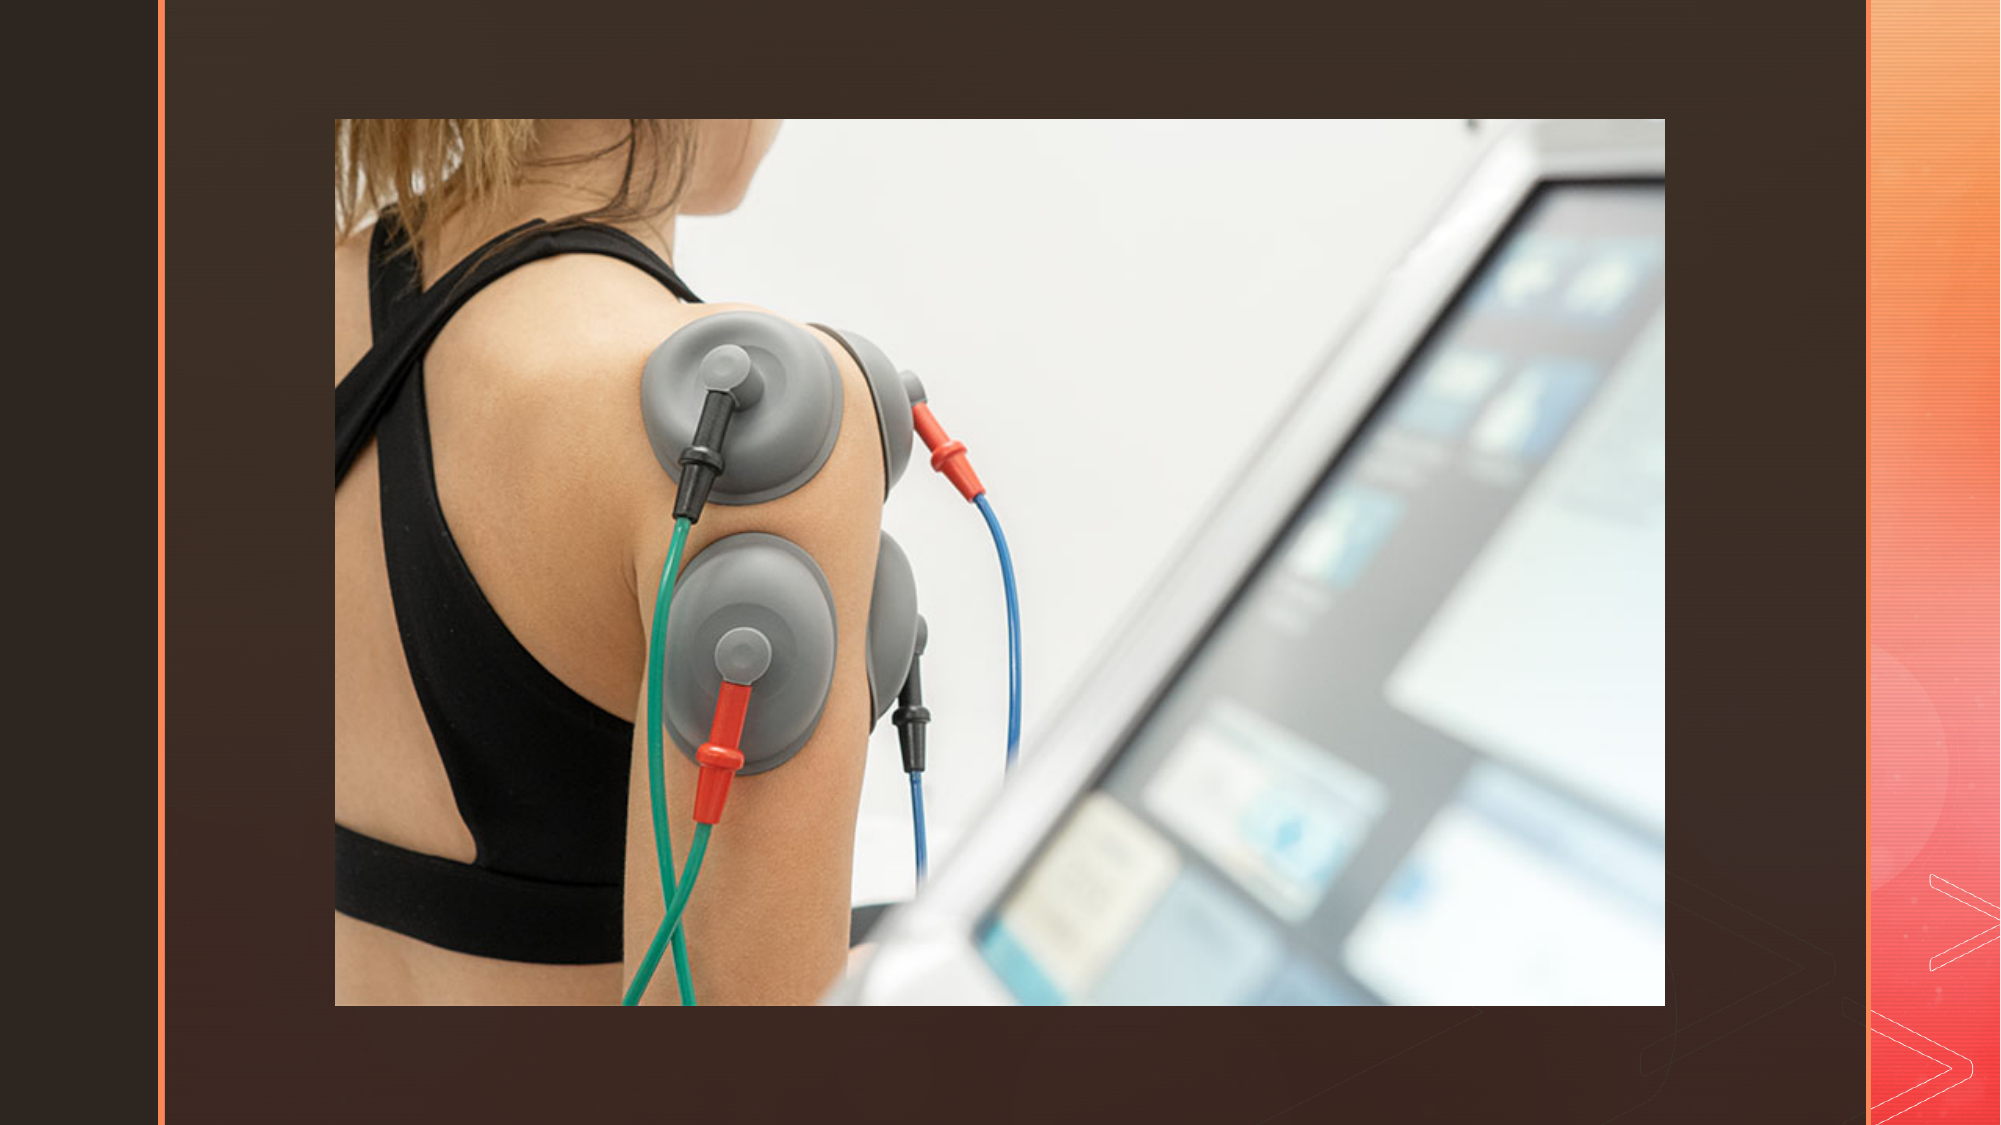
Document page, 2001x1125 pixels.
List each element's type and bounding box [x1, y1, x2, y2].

picture [335, 119, 1665, 1006]
